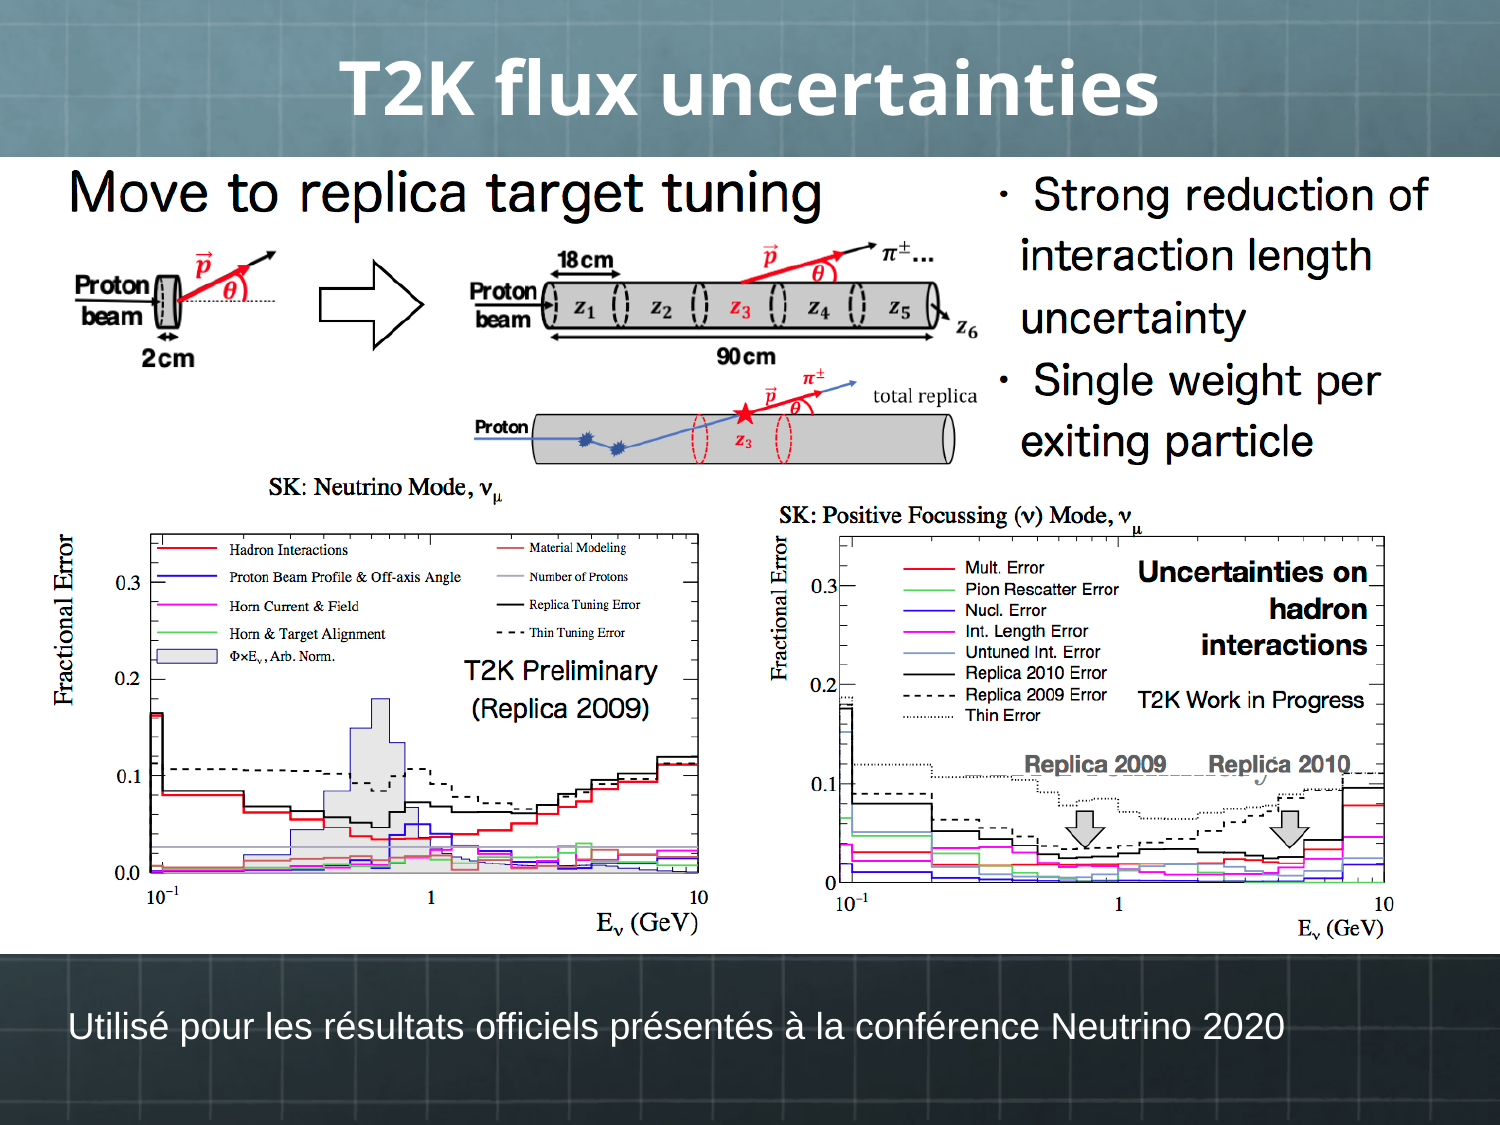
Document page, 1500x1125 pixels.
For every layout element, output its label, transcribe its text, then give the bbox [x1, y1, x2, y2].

title T2K flux uncertainties [75, 0, 1425, 180]
picture [0, 0, 1500, 1125]
title Utilisé pour les résultats officiels présentés à la conférence Neutrino 2020 [67, 996, 1418, 1098]
